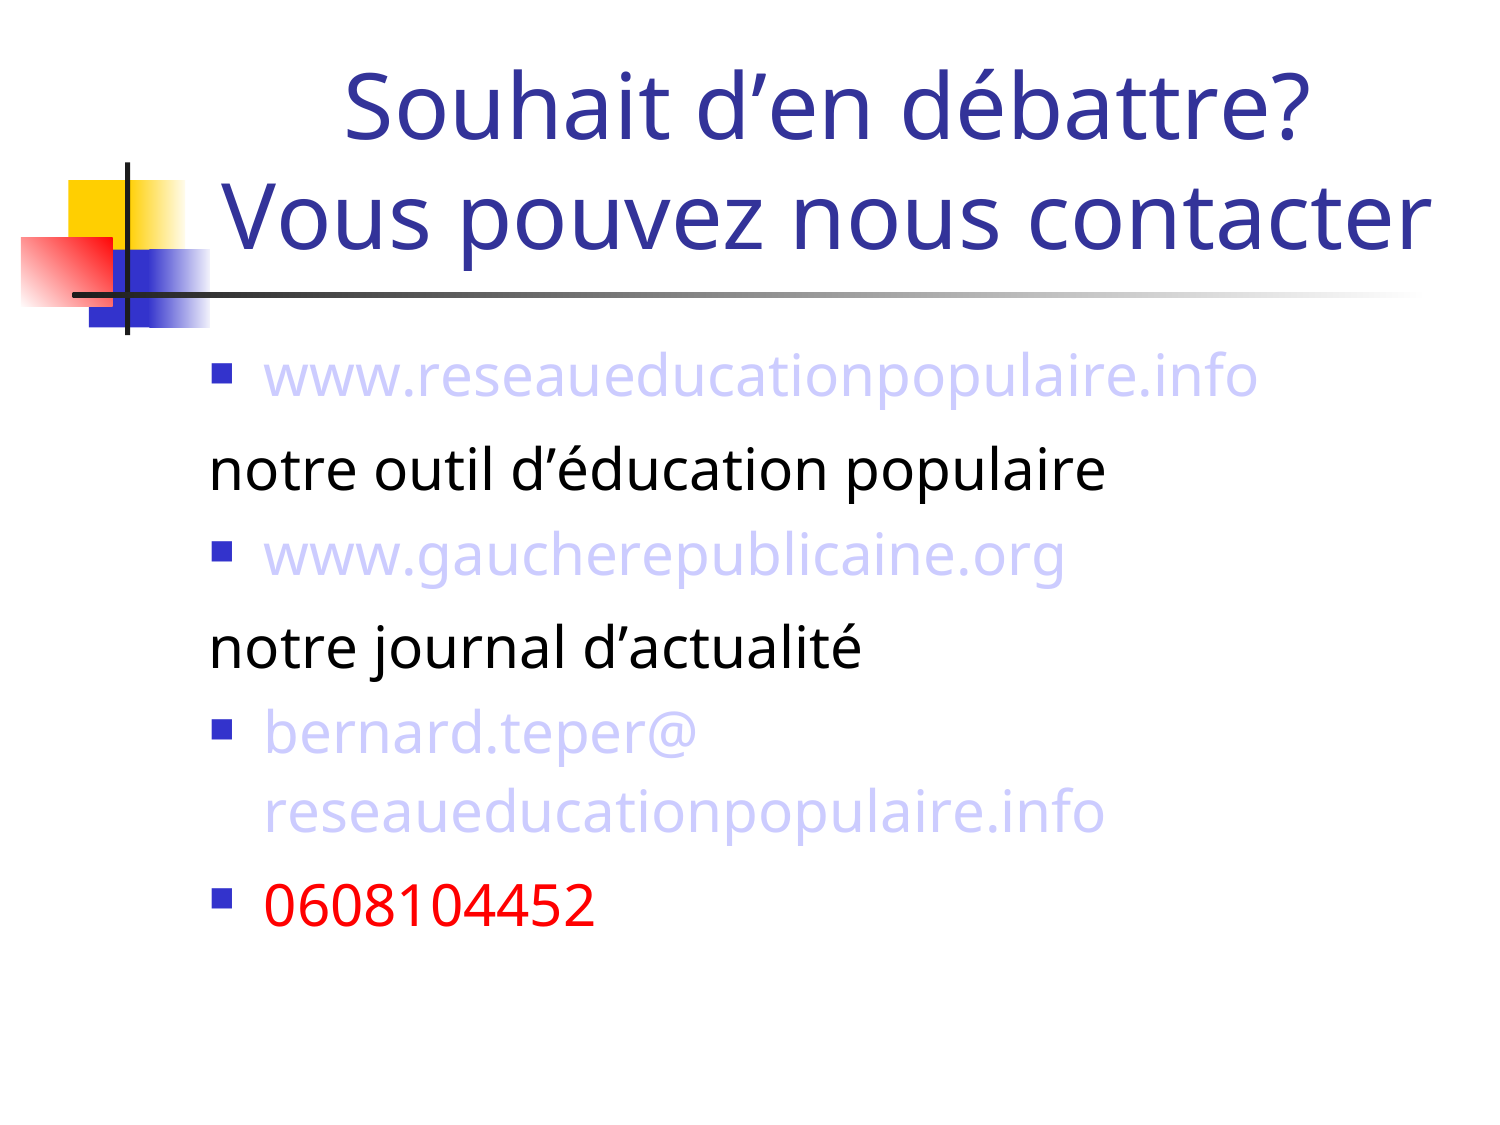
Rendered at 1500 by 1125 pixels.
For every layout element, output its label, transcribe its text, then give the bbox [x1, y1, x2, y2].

text_box Souhait d’en débattre? Vous pouvez nous contacter [188, 35, 1468, 276]
text_box www.reseaueducationpopulaire.info notre outil d’éducation populaire www.gaucherepublicaine.org notre journal d’actualité bernard.teper@reseaueducationpopulaire.info 0608104452 [193, 331, 1470, 1007]
